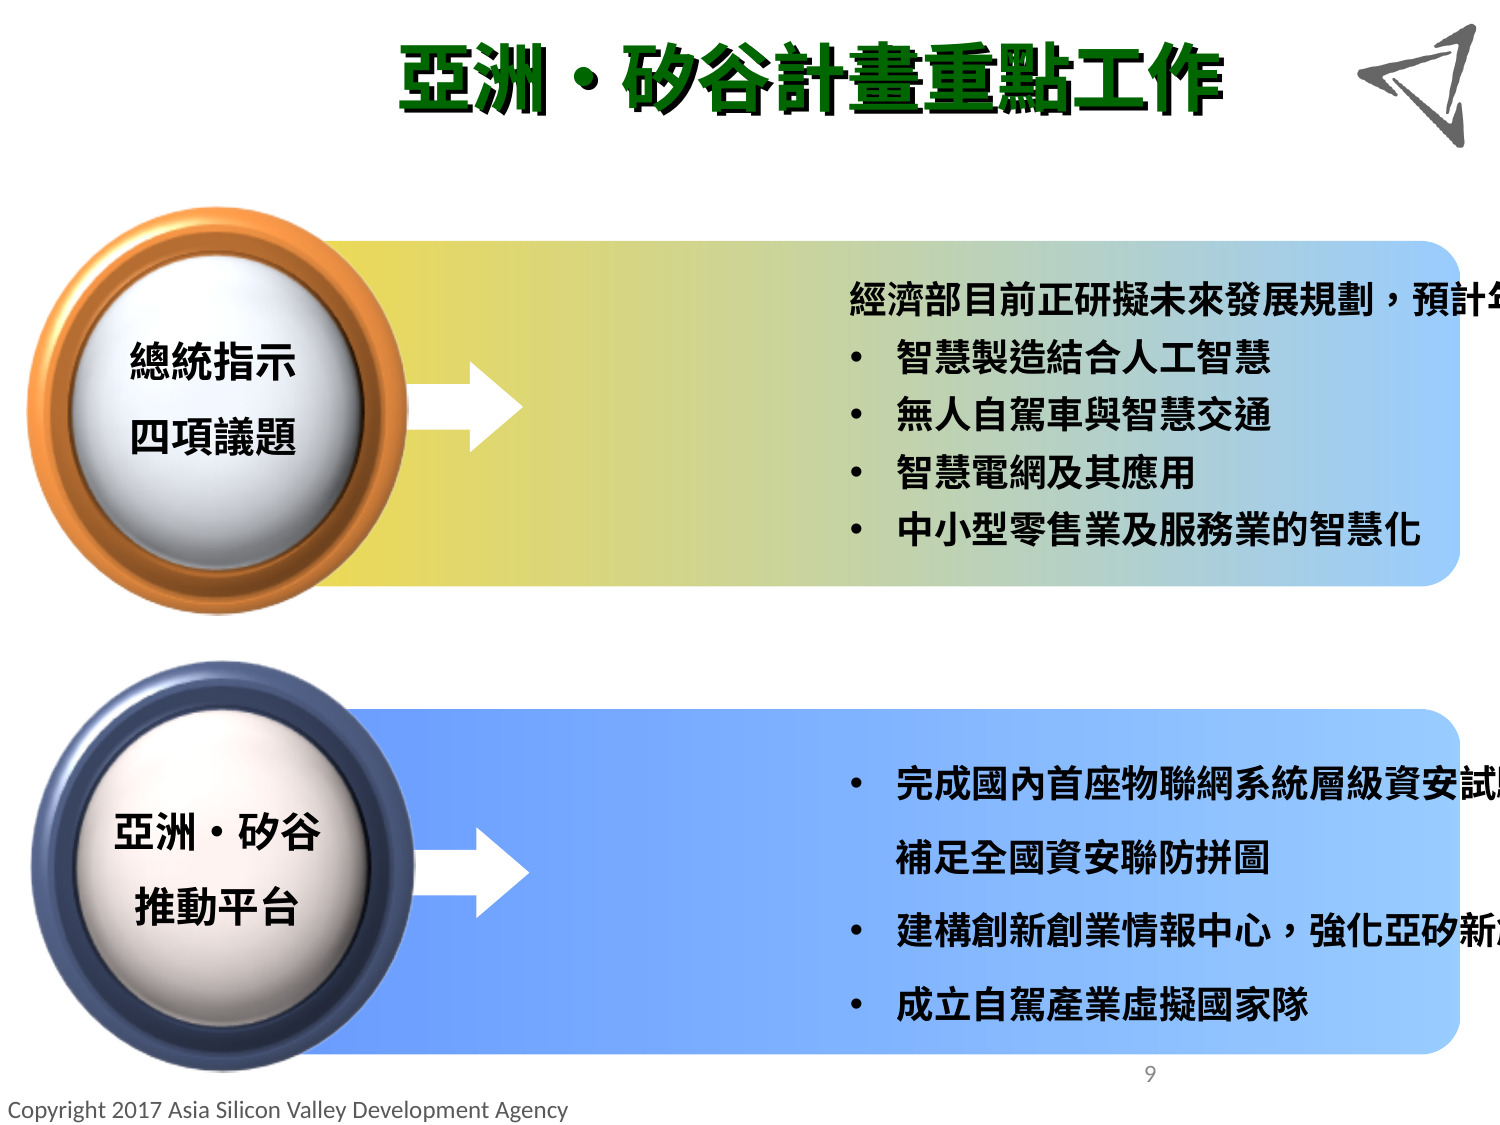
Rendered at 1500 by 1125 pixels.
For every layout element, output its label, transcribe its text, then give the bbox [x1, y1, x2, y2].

text_box [409, 361, 524, 453]
text_box 經濟部目前正研擬未來發展規劃，預計年後跟總統報告 智慧製造結合人工智慧 無人自駕車與智慧交通 智慧電網及其應用 中小型零售業及服務業的智慧化 [409, 240, 1461, 587]
picture [30, 660, 416, 1073]
text_box 完成國內首座物聯網系統層級資安試驗場域， 補足全國資安聯防拼圖 建構創新創業情報中心，強化亞矽新創國際鏈結 成立自駕產業虛擬國家隊 [416, 709, 1461, 1055]
picture [26, 206, 409, 616]
text_box 9 [1128, 1042, 1467, 1103]
text_box 亞洲・矽谷計畫重點工作 [60, 16, 1500, 146]
text_box 亞洲・矽谷 推動平台 [31, 798, 404, 958]
text_box [416, 827, 530, 919]
text_box 總統指示 四項議題 [27, 328, 400, 489]
